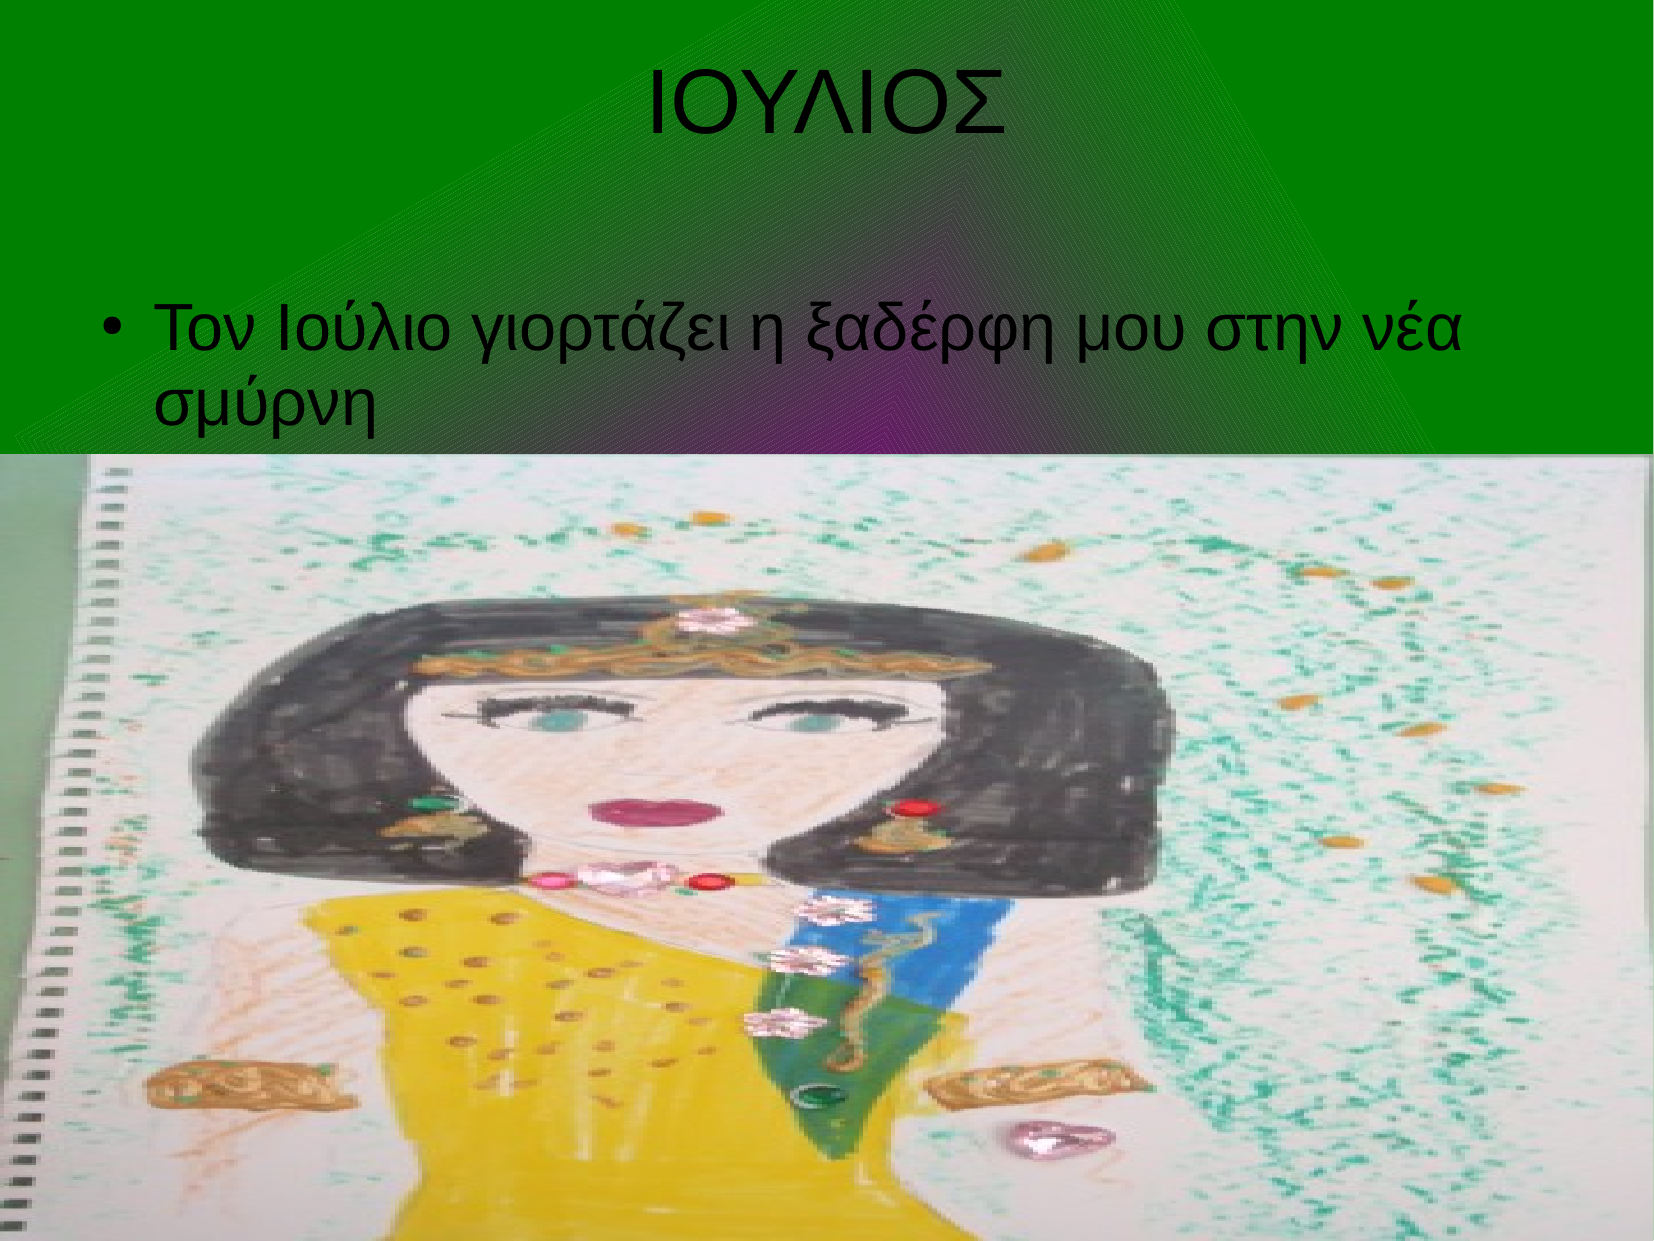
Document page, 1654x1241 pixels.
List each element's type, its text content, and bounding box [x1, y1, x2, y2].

title ΙΟΥΛΙΟΣ [82, 49, 1571, 257]
list Τον Ιούλιο γιορτάζει η ξαδέρφη μου στην νέα σμύρνη [82, 290, 1538, 454]
picture [0, 454, 1654, 1241]
